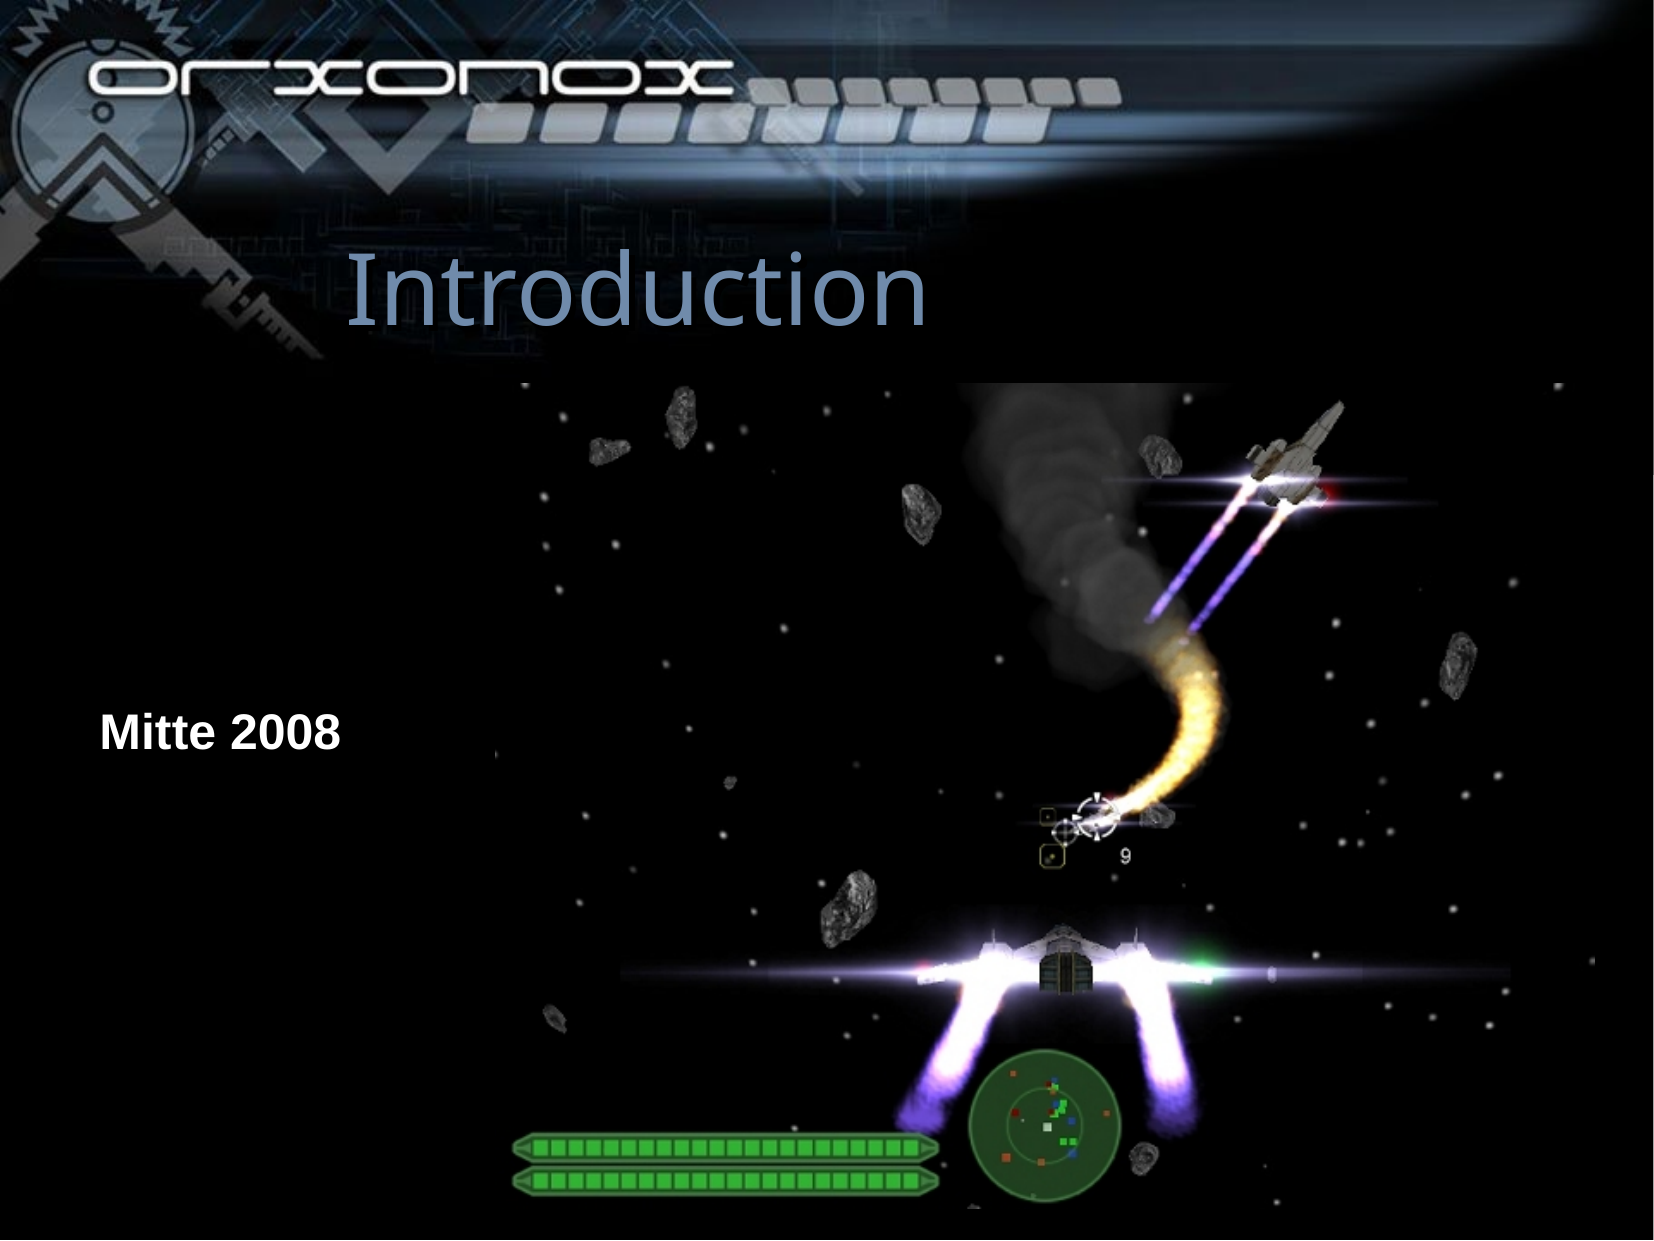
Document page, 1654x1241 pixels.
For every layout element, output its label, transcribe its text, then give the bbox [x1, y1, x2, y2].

picture [0, 0, 1654, 1209]
text_box Mitte 2008 [84, 697, 357, 768]
text_box Introduction [330, 211, 1418, 343]
